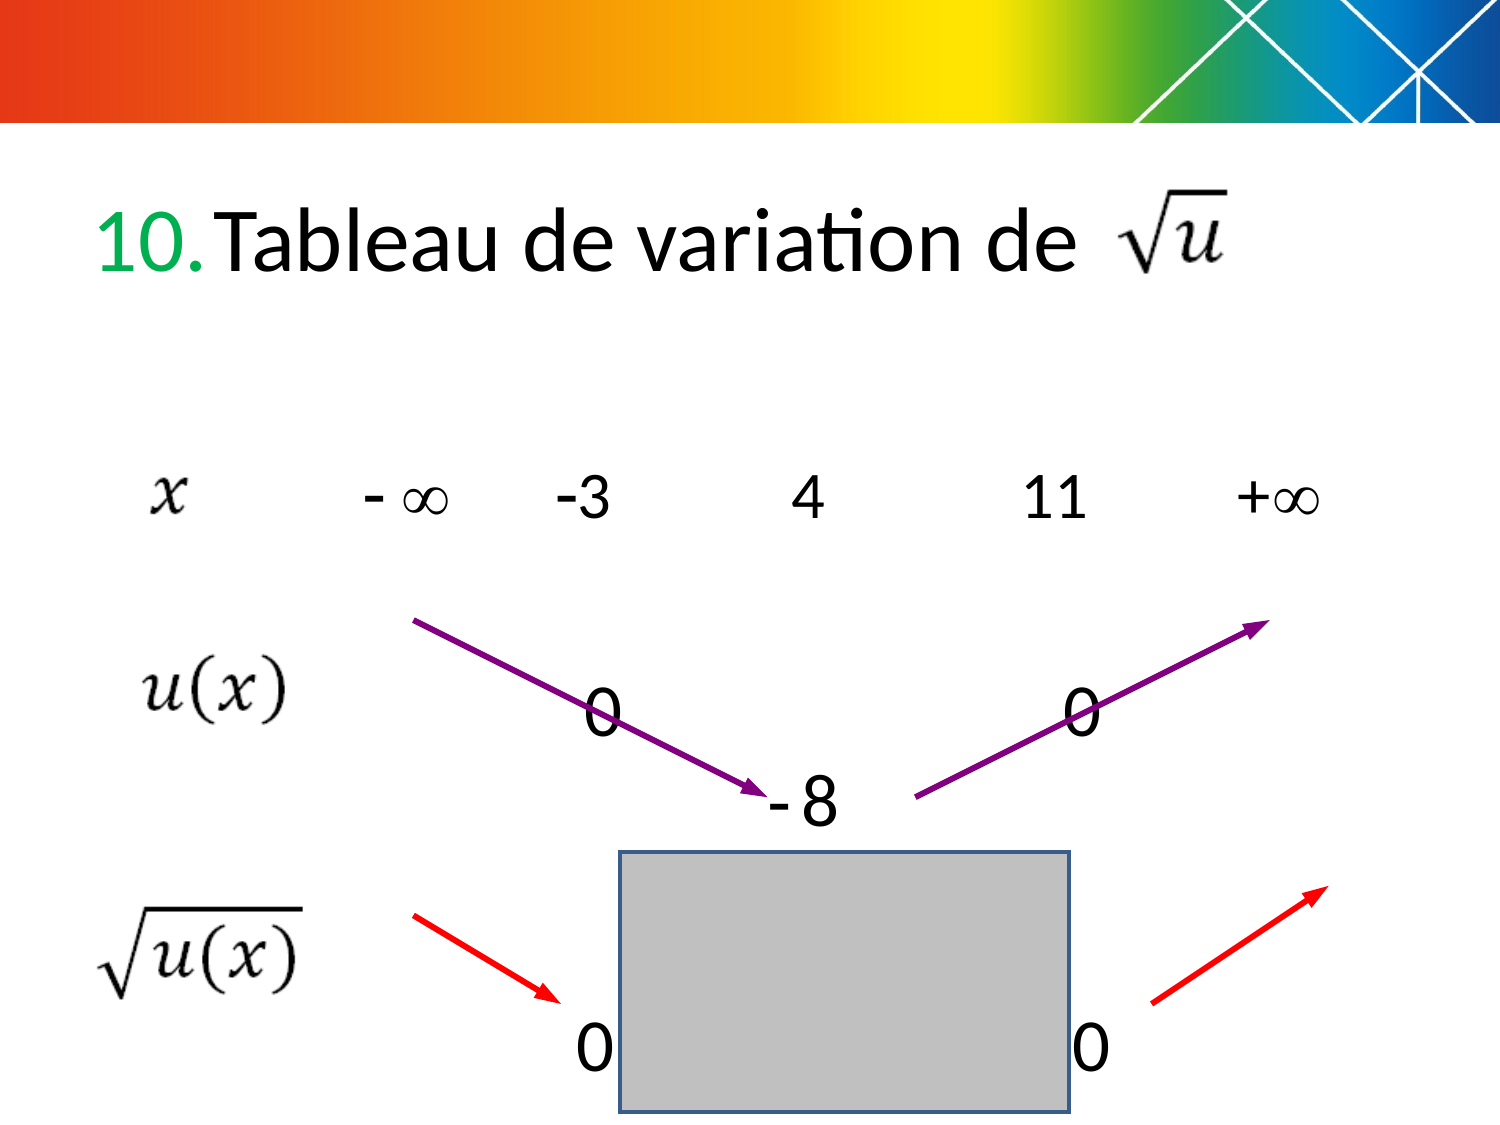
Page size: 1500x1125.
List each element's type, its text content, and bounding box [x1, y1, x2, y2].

picture [135, 456, 203, 530]
table_header [65, 421, 348, 562]
table_cell [65, 562, 348, 850]
table_header   3 4 11 + [348, 421, 1372, 562]
picture [1340, 0, 1500, 123]
table_cell 0 0 [348, 850, 1372, 1113]
picture [135, 645, 296, 733]
picture [88, 893, 314, 1009]
picture [0, 0, 1359, 123]
table_cell [65, 850, 348, 1113]
table_cell 0 0  8 [348, 562, 1372, 850]
title Tableau de variation de [76, 163, 1425, 305]
picture [1104, 172, 1253, 303]
text_box [620, 851, 1070, 1112]
